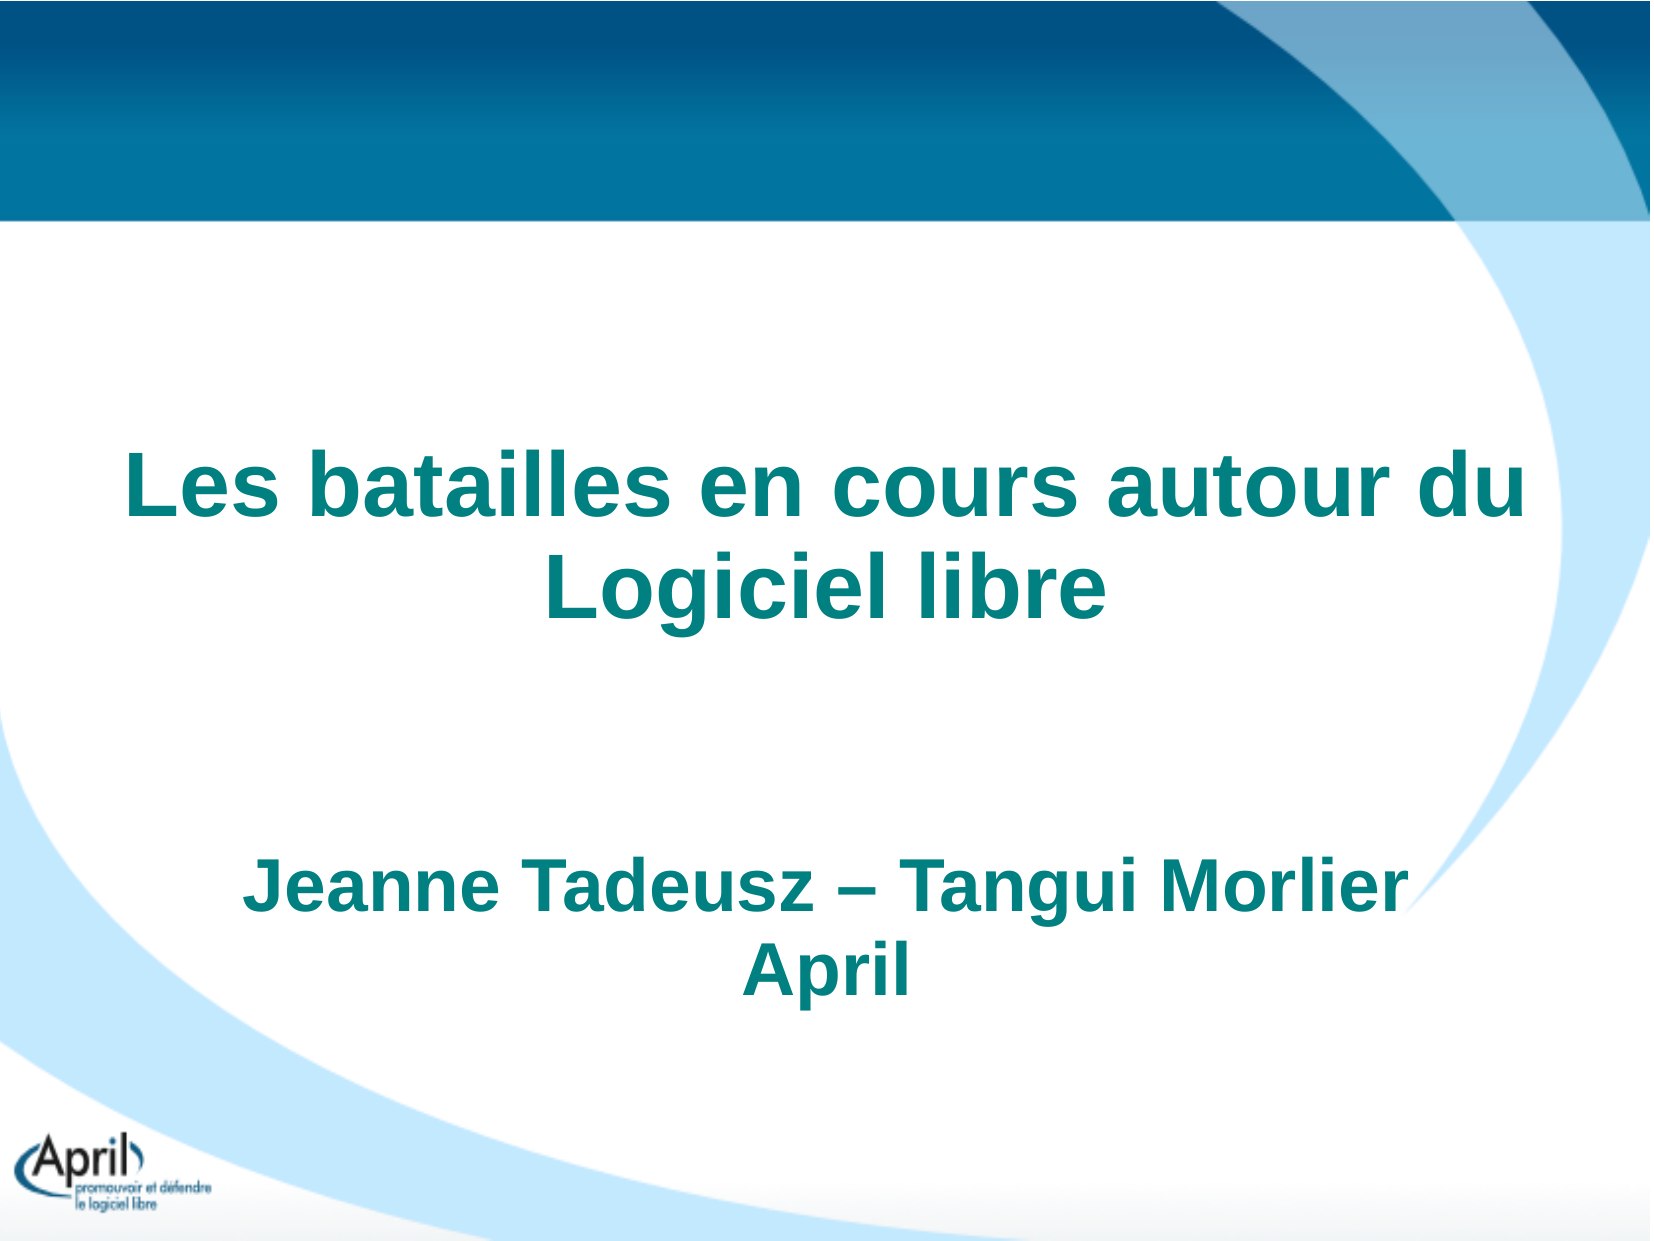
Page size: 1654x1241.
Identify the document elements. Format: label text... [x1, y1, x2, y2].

title Les batailles en cours autour du Logiciel libre Jeanne Tadeusz – Tangui Morlier April [82, 227, 1571, 1012]
picture [0, 1, 1650, 1241]
